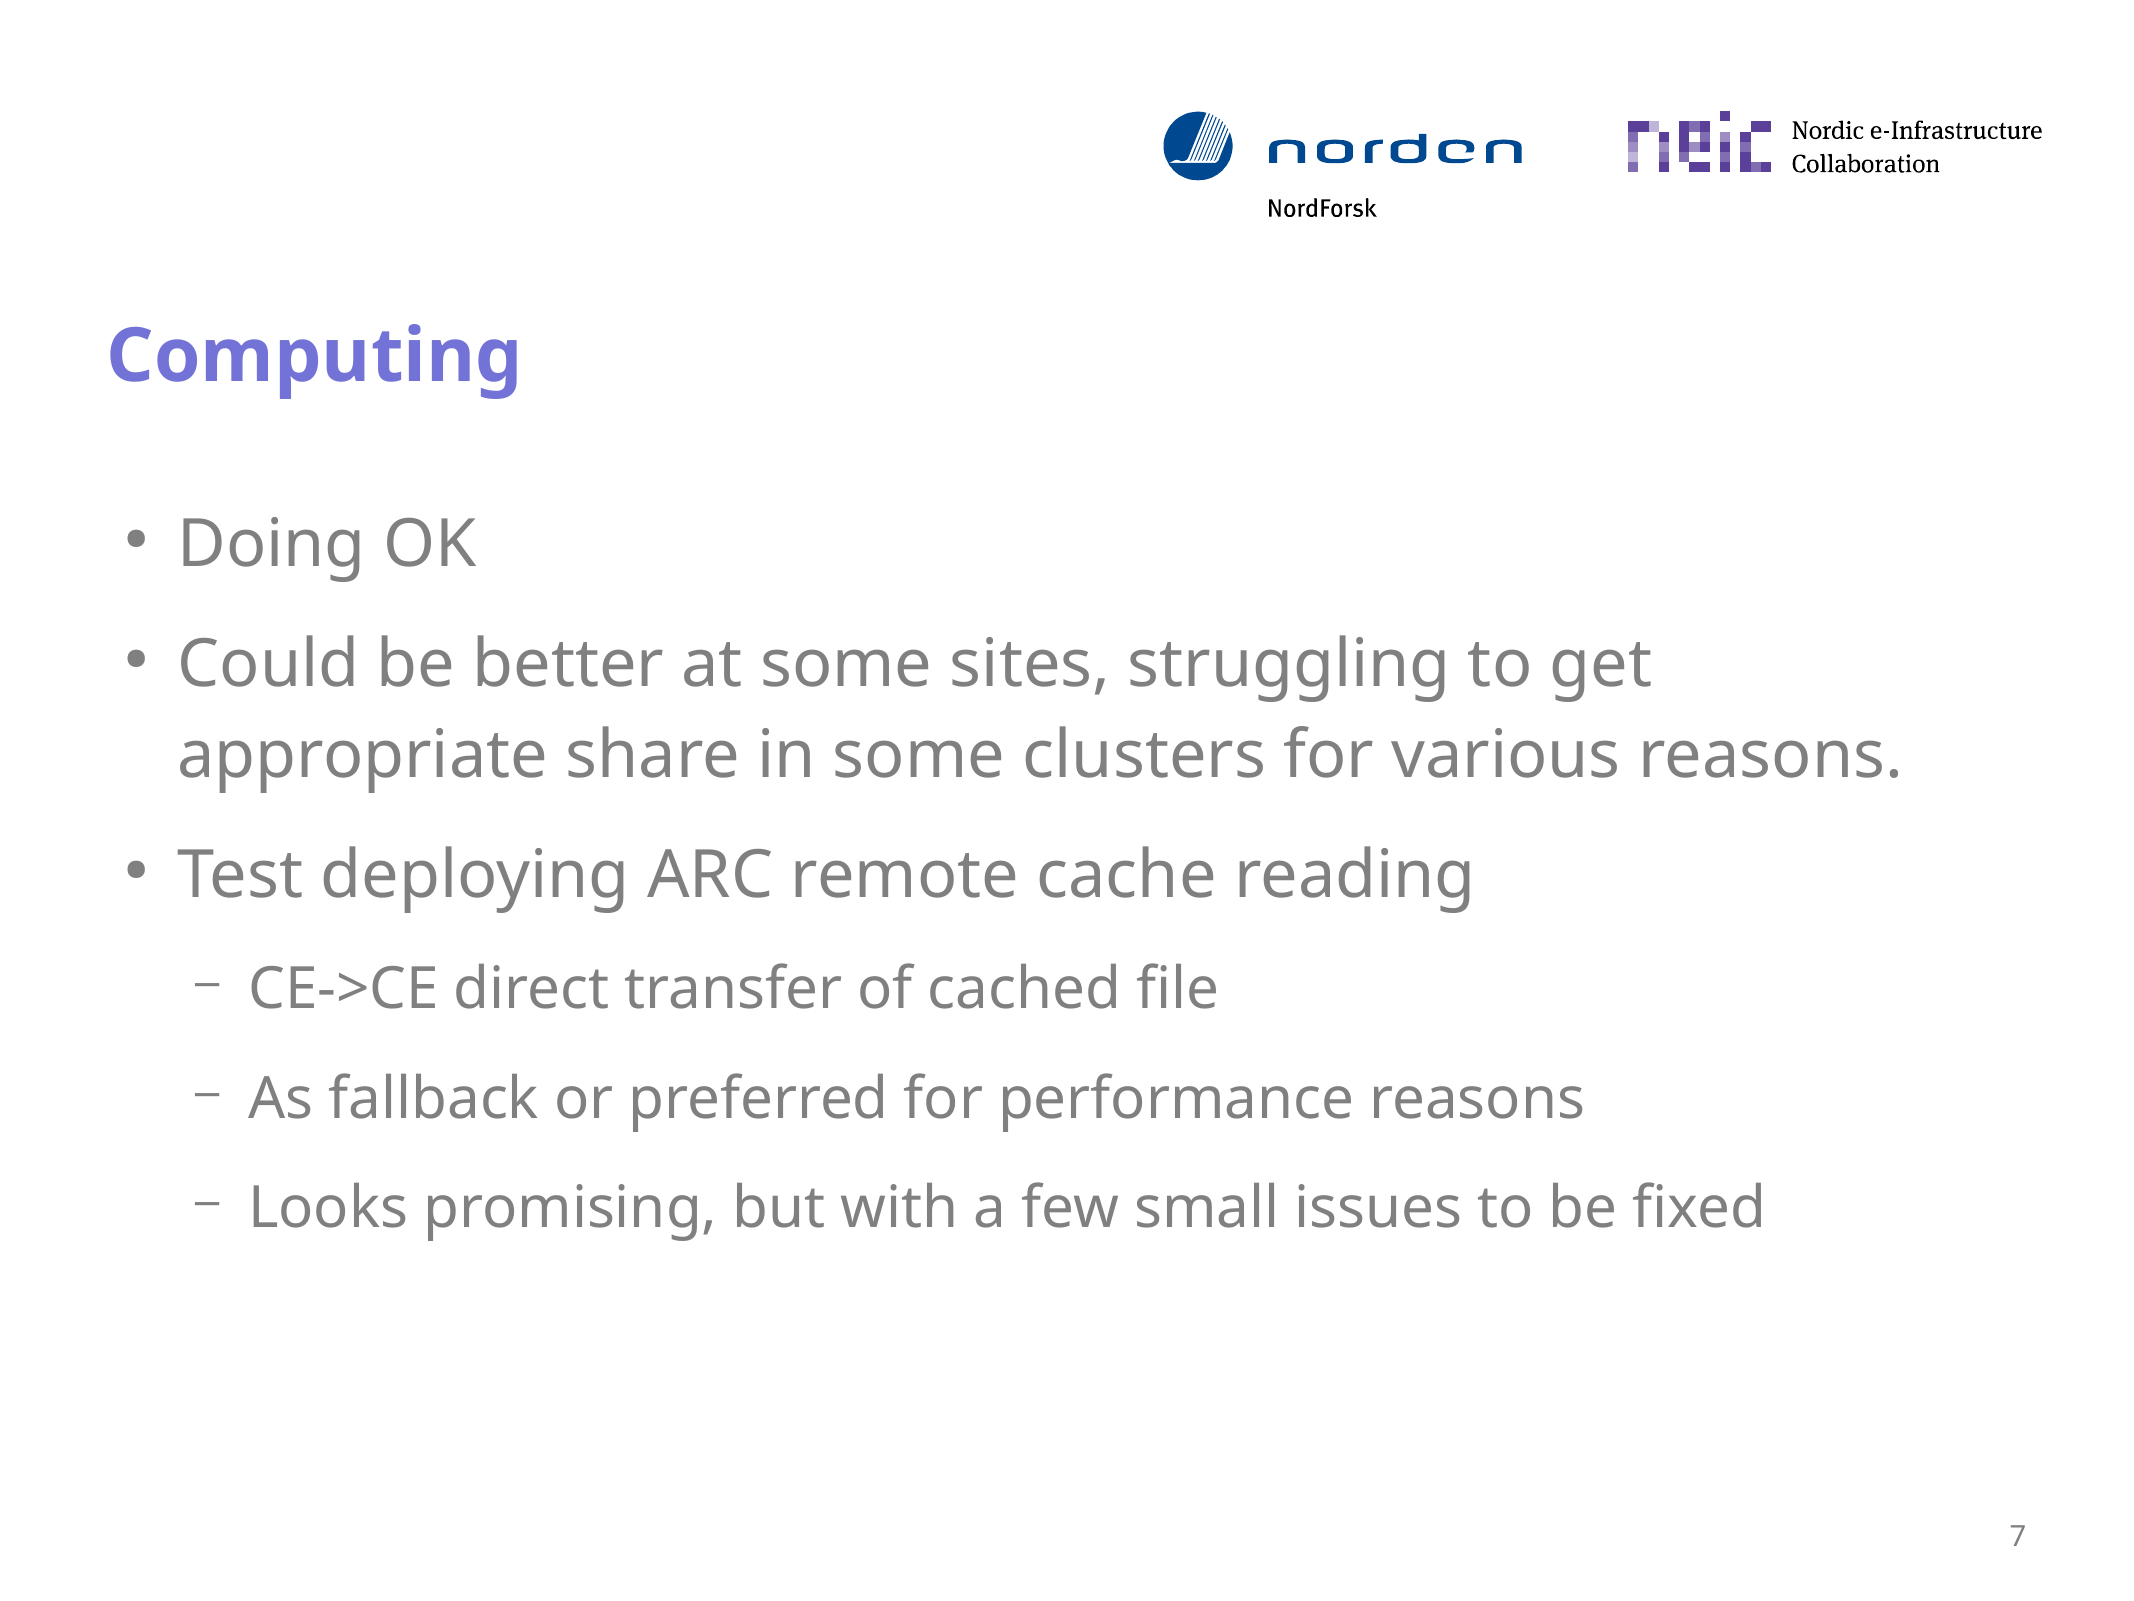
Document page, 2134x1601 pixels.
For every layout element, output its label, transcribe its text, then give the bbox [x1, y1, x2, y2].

list Doing OK Could be better at some sites, struggling to get appropriate share in some clusters for various reasons. Test deploying ARC remote cache reading CE->CE direct transfer of cached file As fallback or preferred for performance reasons Looks promising, but with a few small issues to be fixed [106, 495, 2027, 1424]
title Computing [106, 262, 2027, 444]
